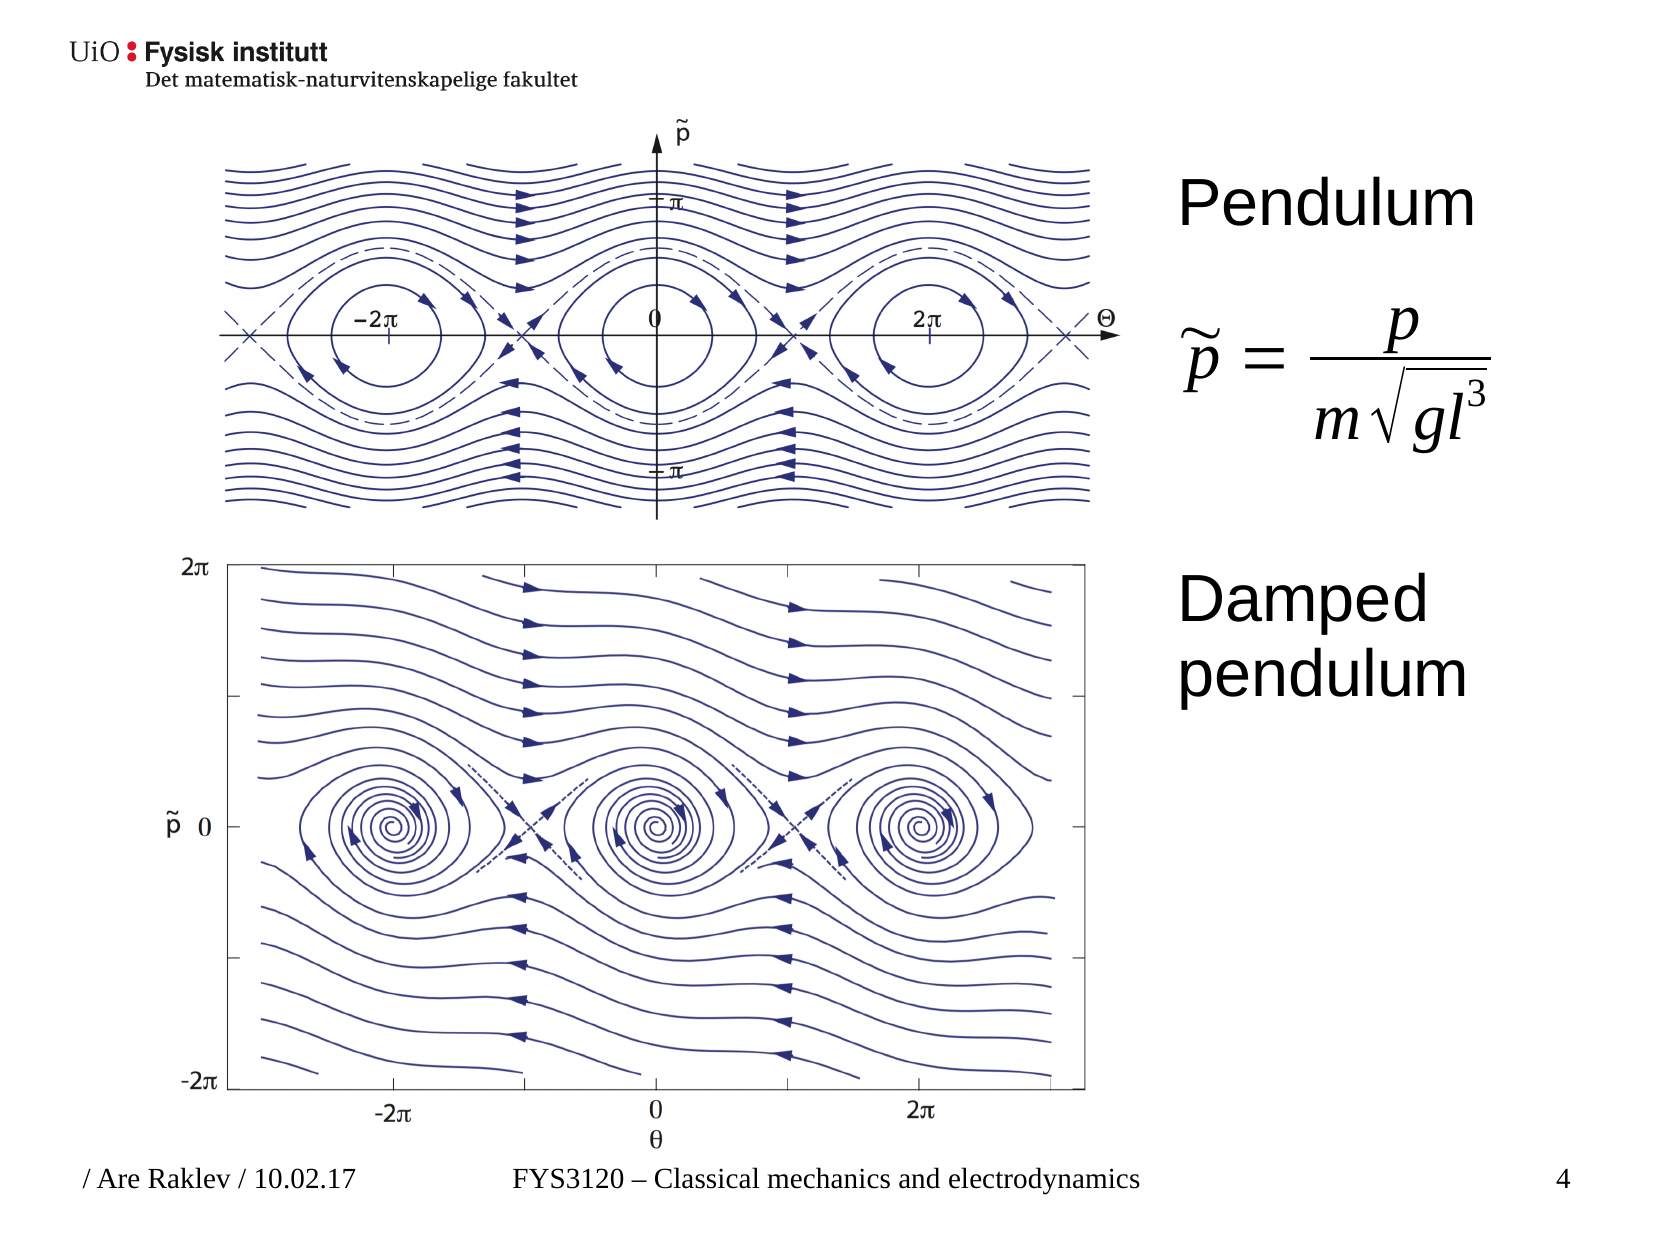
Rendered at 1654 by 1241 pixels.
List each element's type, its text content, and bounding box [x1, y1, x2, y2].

chart [1169, 280, 1501, 455]
text_box Damped pendulum [1162, 553, 1501, 718]
picture [215, 110, 1126, 530]
picture [150, 550, 1107, 1161]
text_box Pendulum [1162, 157, 1501, 251]
picture [68, 37, 581, 93]
